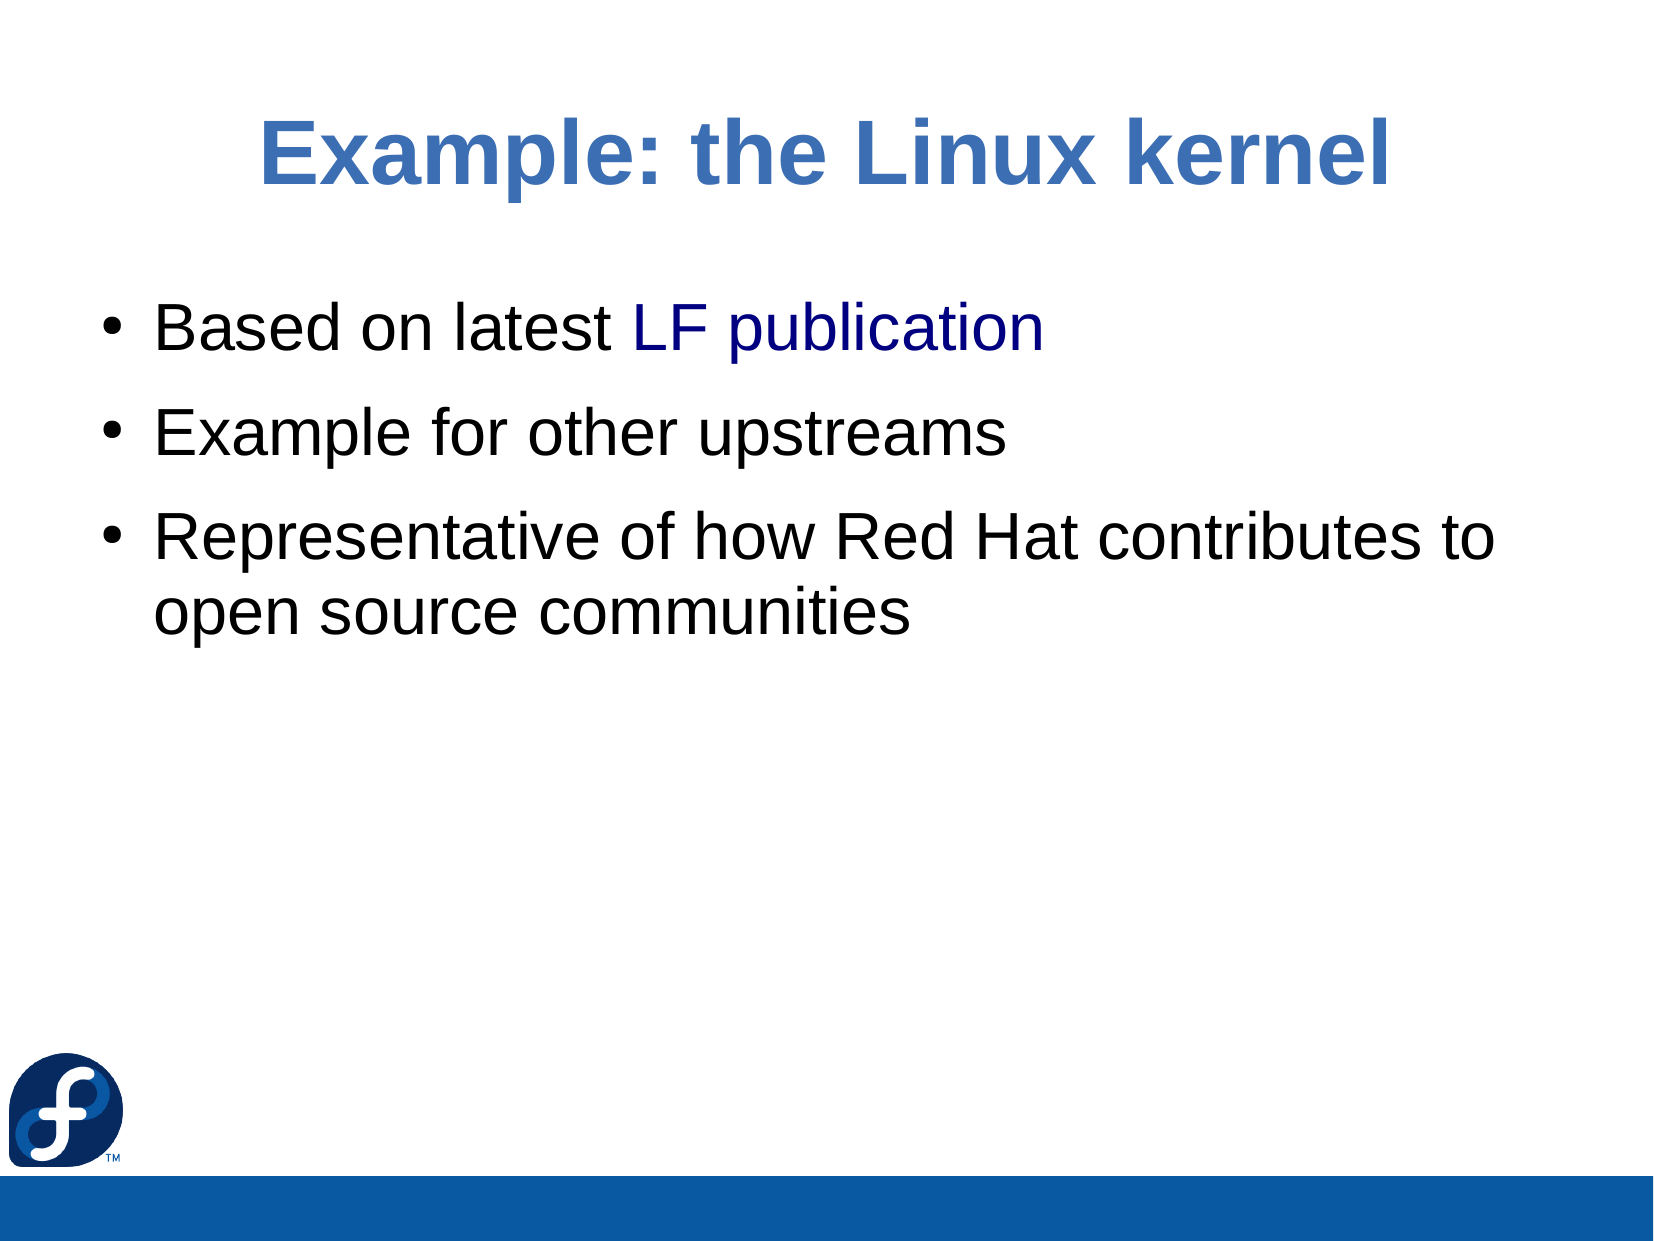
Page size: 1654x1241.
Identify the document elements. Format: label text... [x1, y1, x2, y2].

picture [0, 1176, 1654, 1241]
list Based on latest LF publication Example for other upstreams Representative of how Red Hat contributes to open source communities [82, 290, 1571, 1109]
picture [9, 1053, 123, 1167]
title Example: the Linux kernel [82, 49, 1571, 257]
